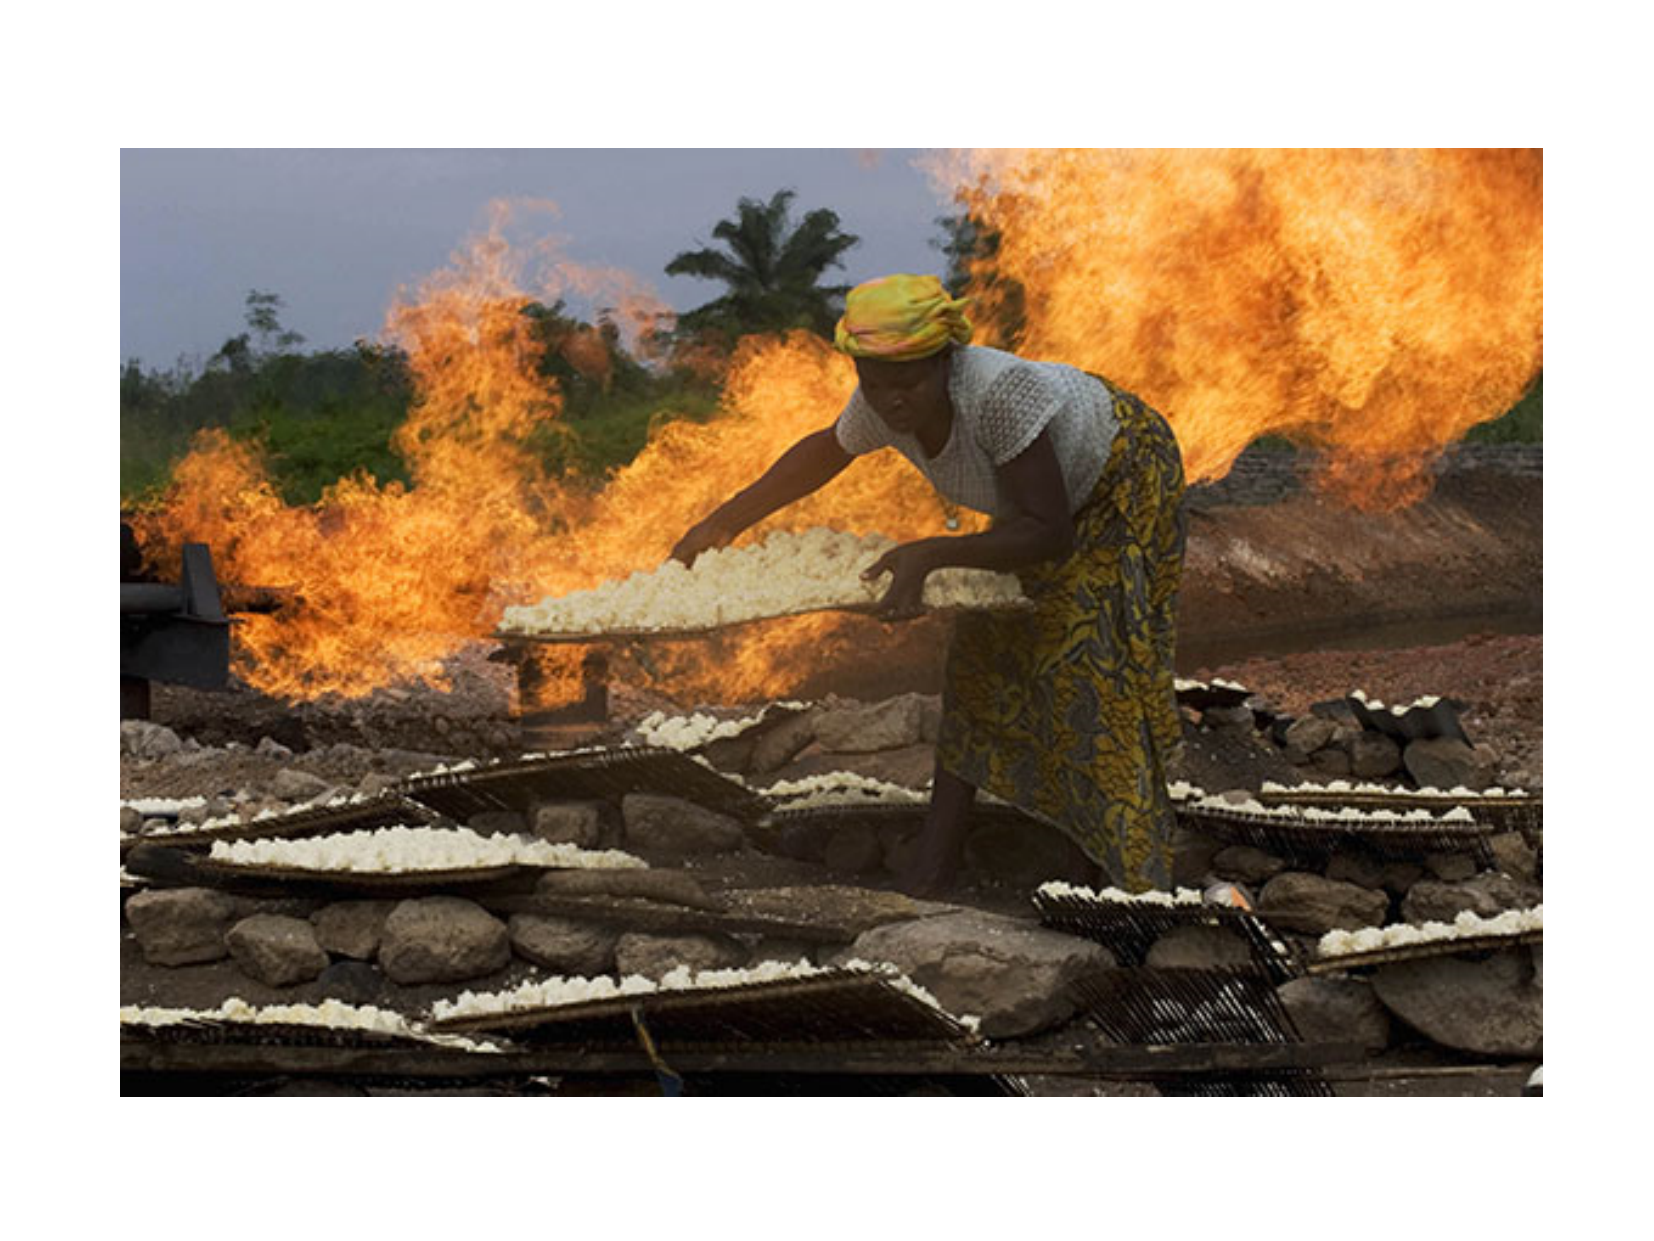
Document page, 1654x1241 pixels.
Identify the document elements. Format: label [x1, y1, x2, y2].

picture [120, 148, 1543, 1097]
